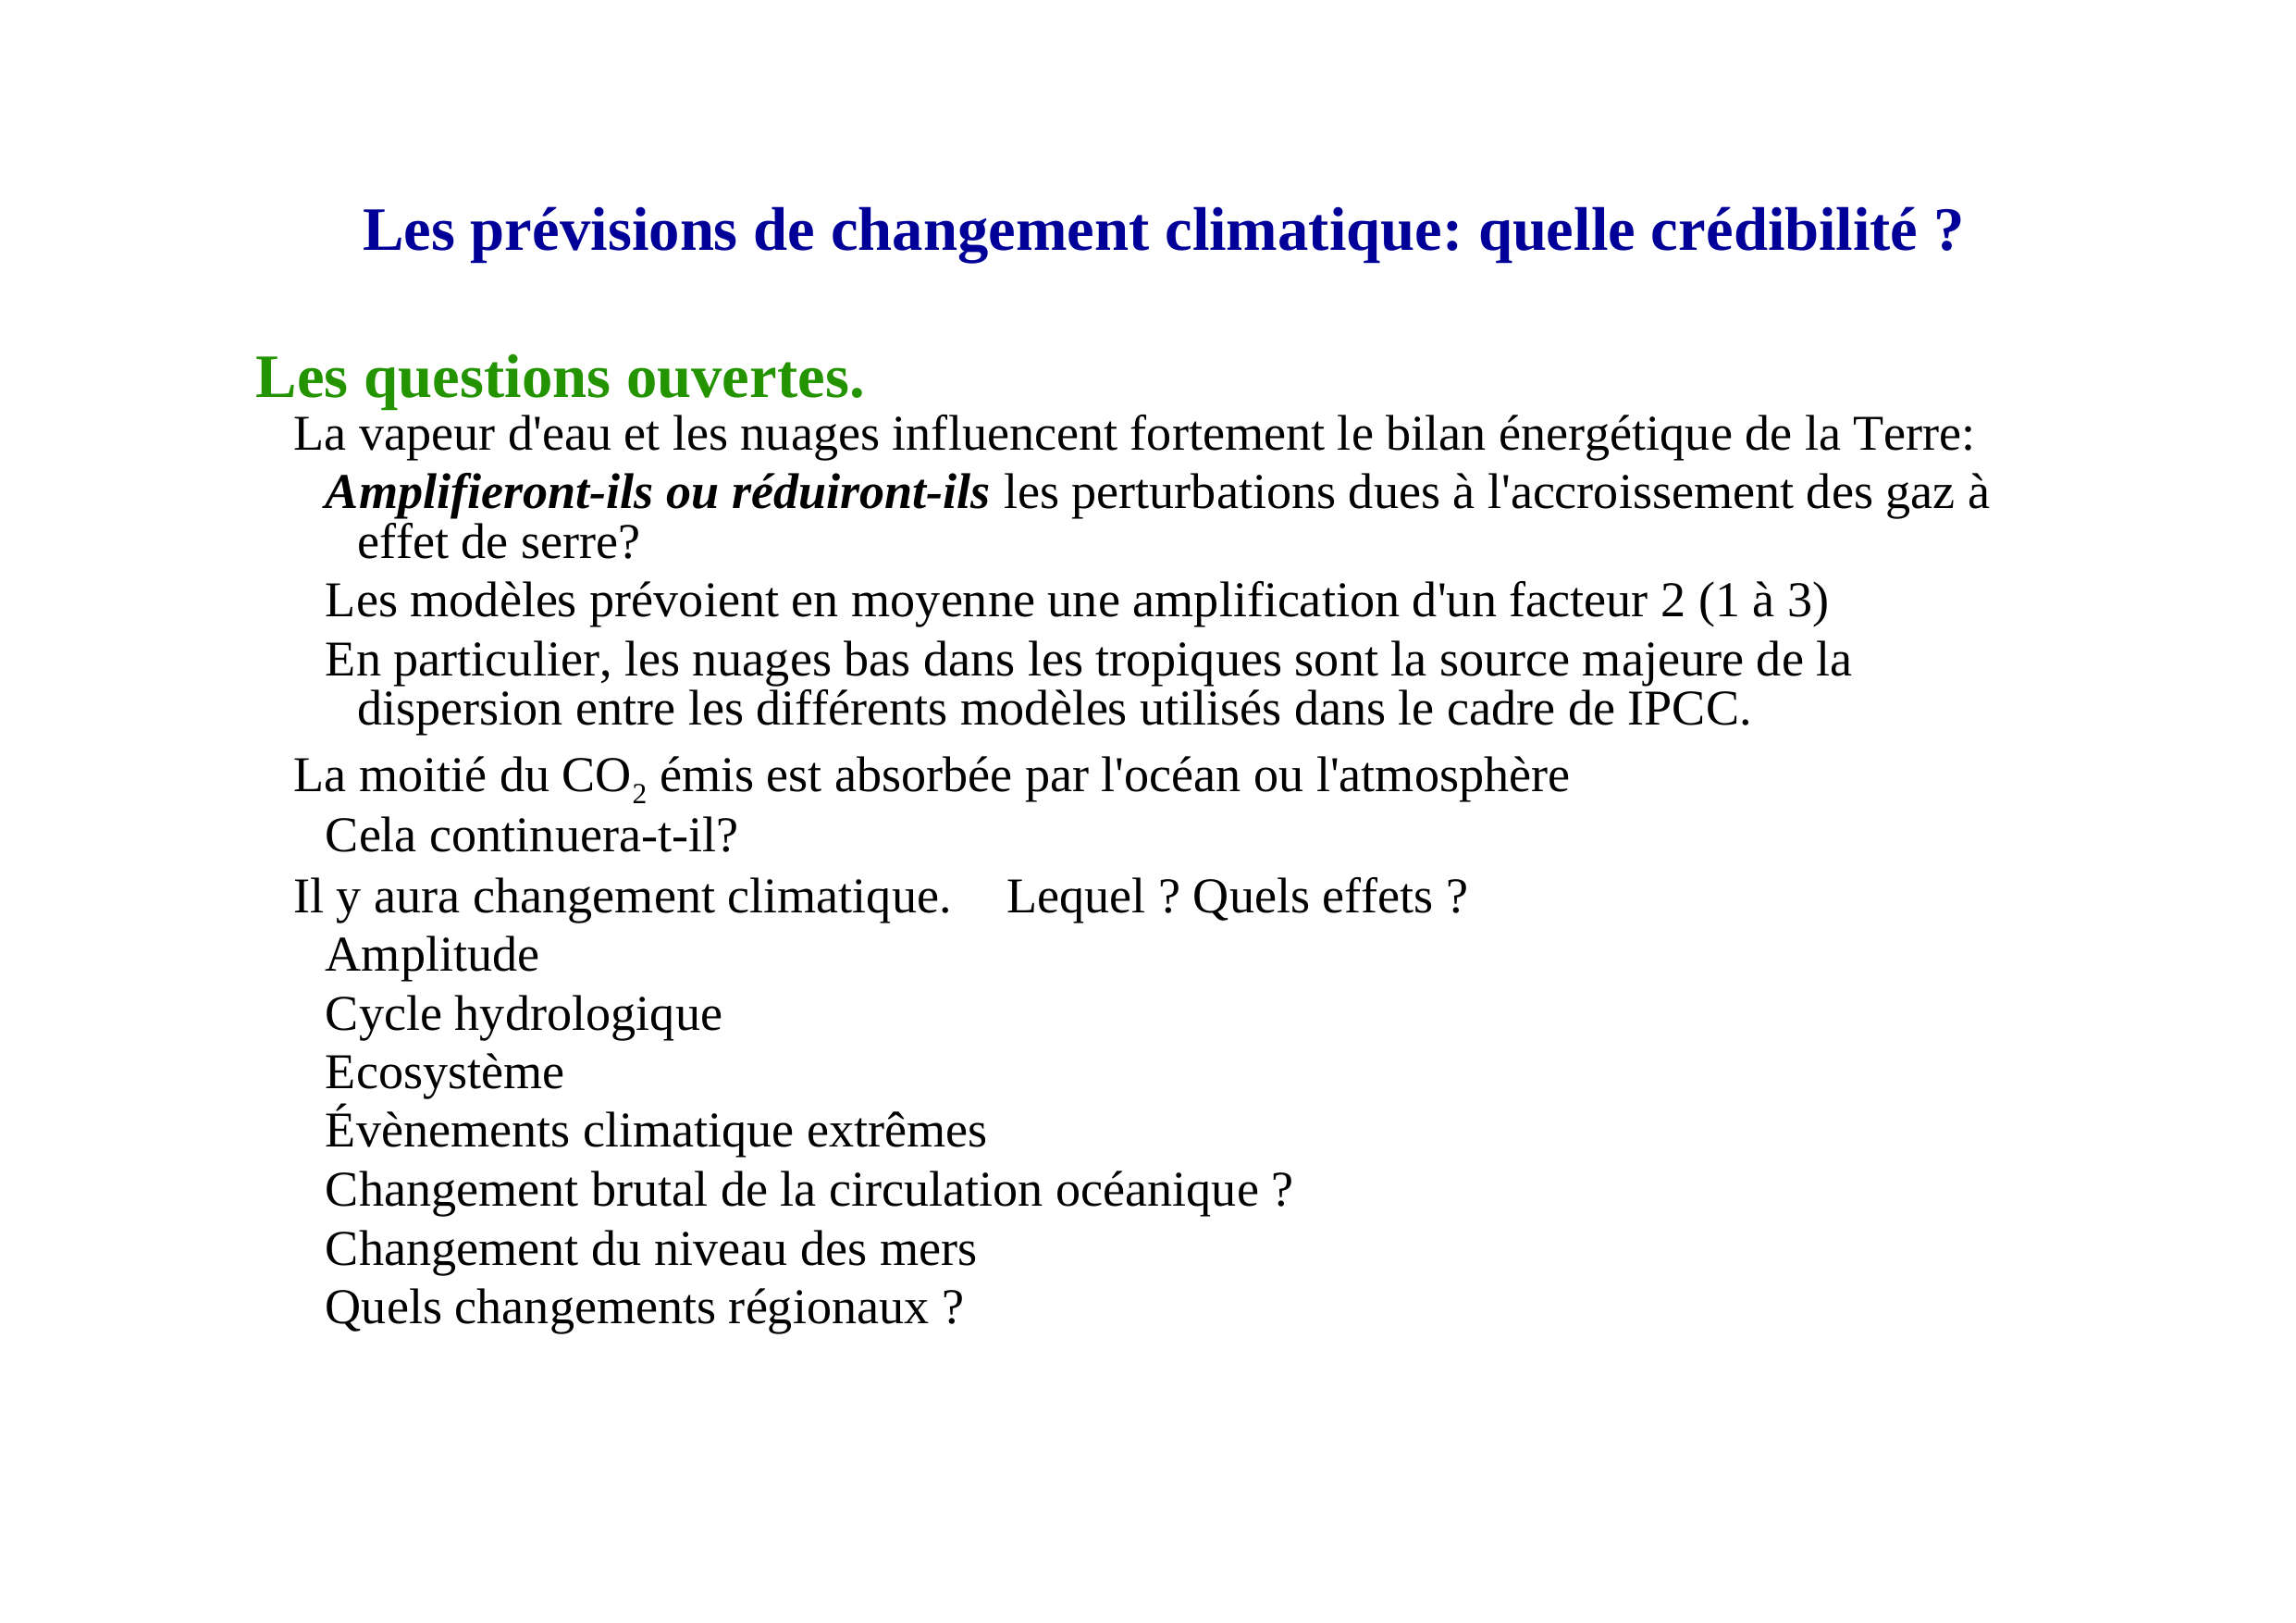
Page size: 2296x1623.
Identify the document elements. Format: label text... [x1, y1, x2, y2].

title Les prévisions de changement climatique: quelle crédibilité ? [297, 119, 2033, 343]
text_box Les questions ouvertes. [242, 316, 1974, 441]
list La vapeur d'eau et les nuages influencent fortement le bilan énergétique de la Terre: Amplifieront-ils ou réduiront-ils les perturbations dues à l'accroissement des gaz à effet de serre? Les modèles prévoient en moyenne une amplification d'un facteur 2 (1 à 3) En particulier, les nuages bas dans les tropiques sont la source majeure de la dispersion entre les différents modèles utilisés dans le cadre de IPCC. La moitié du CO2 émis est absorbée par l'océan ou l'atmosphère Cela continuera-t-il? Il y aura changement climatique. Lequel ? Quels effets ? Amplitude Cycle hydrologique Ecosystème Évènements climatique extrêmes Changement brutal de la circulation océanique ? Changement du niveau des mers Quels changements régionaux ? [279, 402, 2016, 1454]
